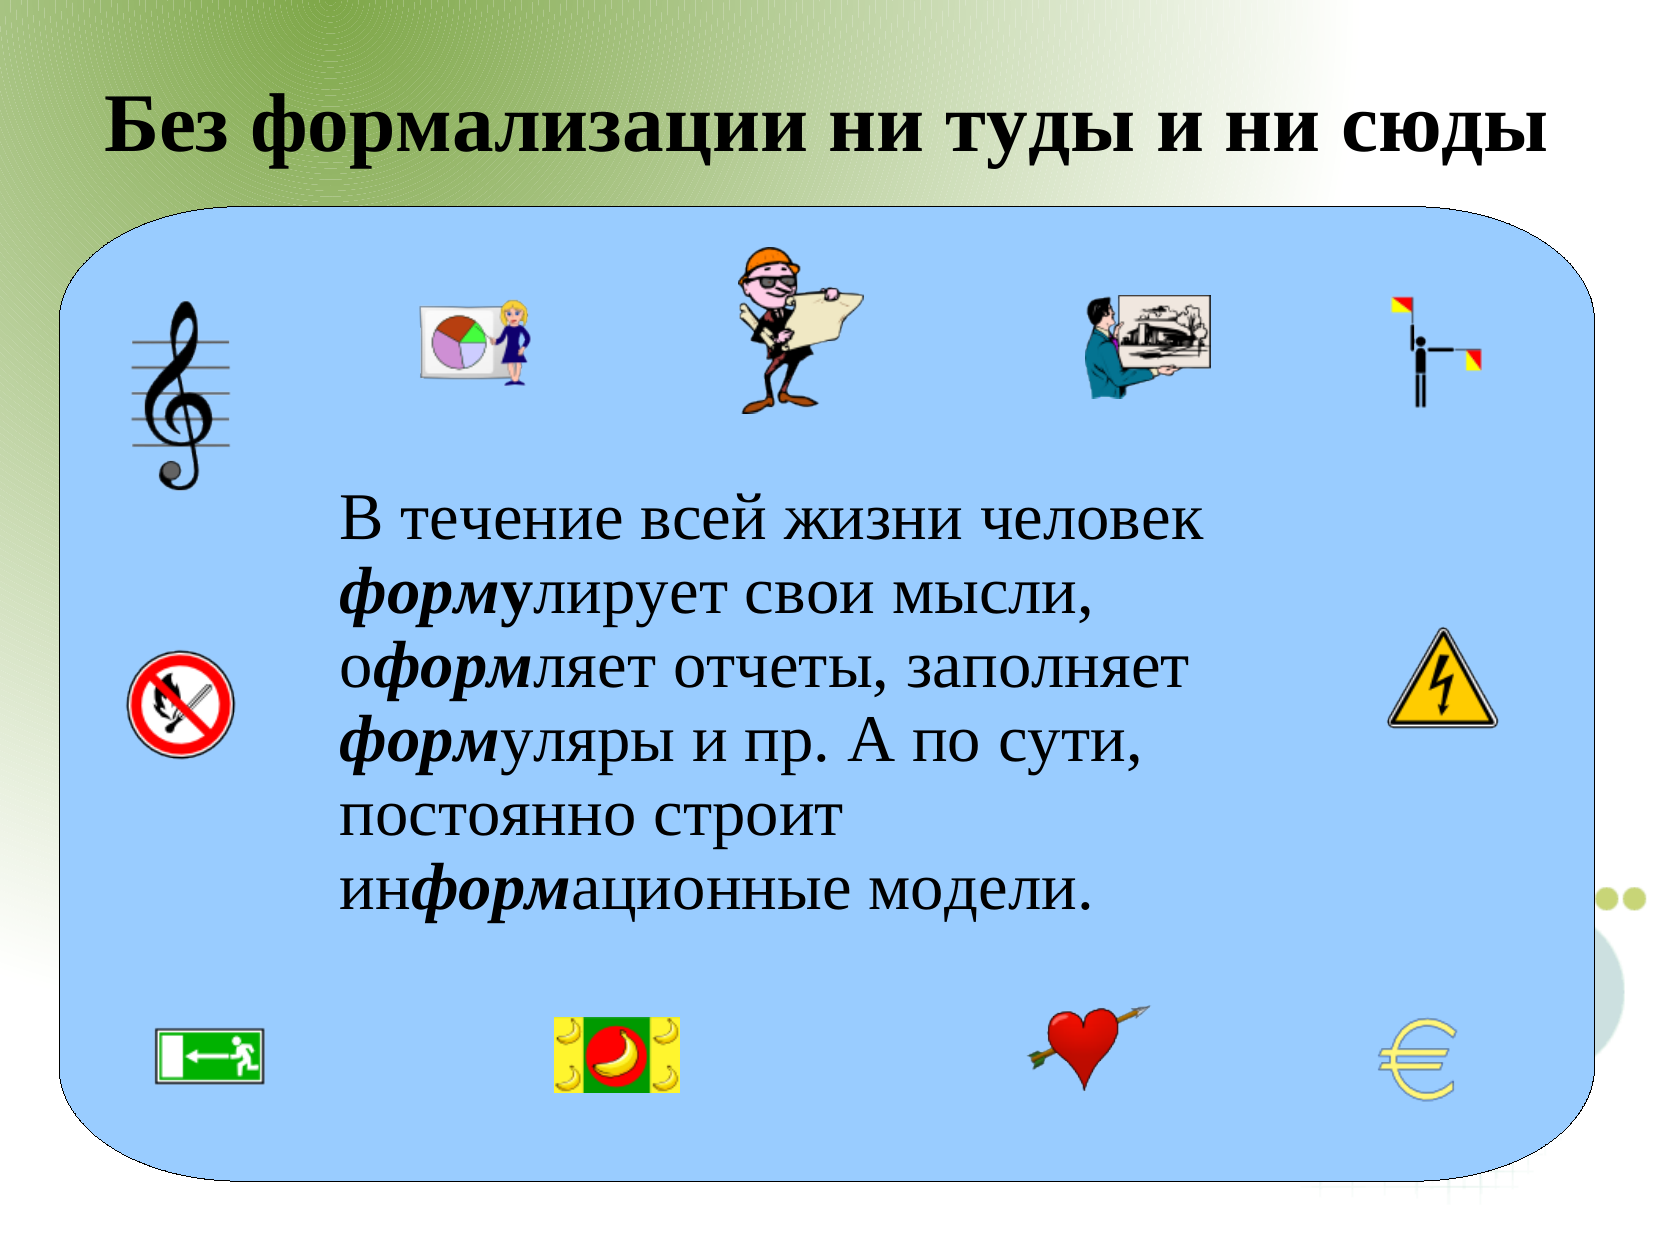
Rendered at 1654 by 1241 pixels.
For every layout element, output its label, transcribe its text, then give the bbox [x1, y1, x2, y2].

picture [1358, 997, 1484, 1123]
picture [554, 1017, 680, 1093]
picture [413, 295, 539, 391]
picture [1358, 295, 1484, 410]
text_box [59, 206, 1595, 1182]
picture [147, 1020, 273, 1093]
picture [1085, 295, 1211, 399]
picture [1224, 792, 1654, 1211]
picture [1026, 1005, 1152, 1093]
picture [118, 642, 244, 768]
picture [1380, 620, 1506, 736]
text_box Без формализации ни туды и ни сюды [88, 70, 1565, 178]
picture [118, 295, 244, 497]
text_box В течение всей жизни человек формулирует свои мысли, оформляет отчеты, заполняет формуляры и пр. А по сути, постоянно строит информационные модели. [324, 472, 1359, 932]
picture [738, 247, 864, 414]
